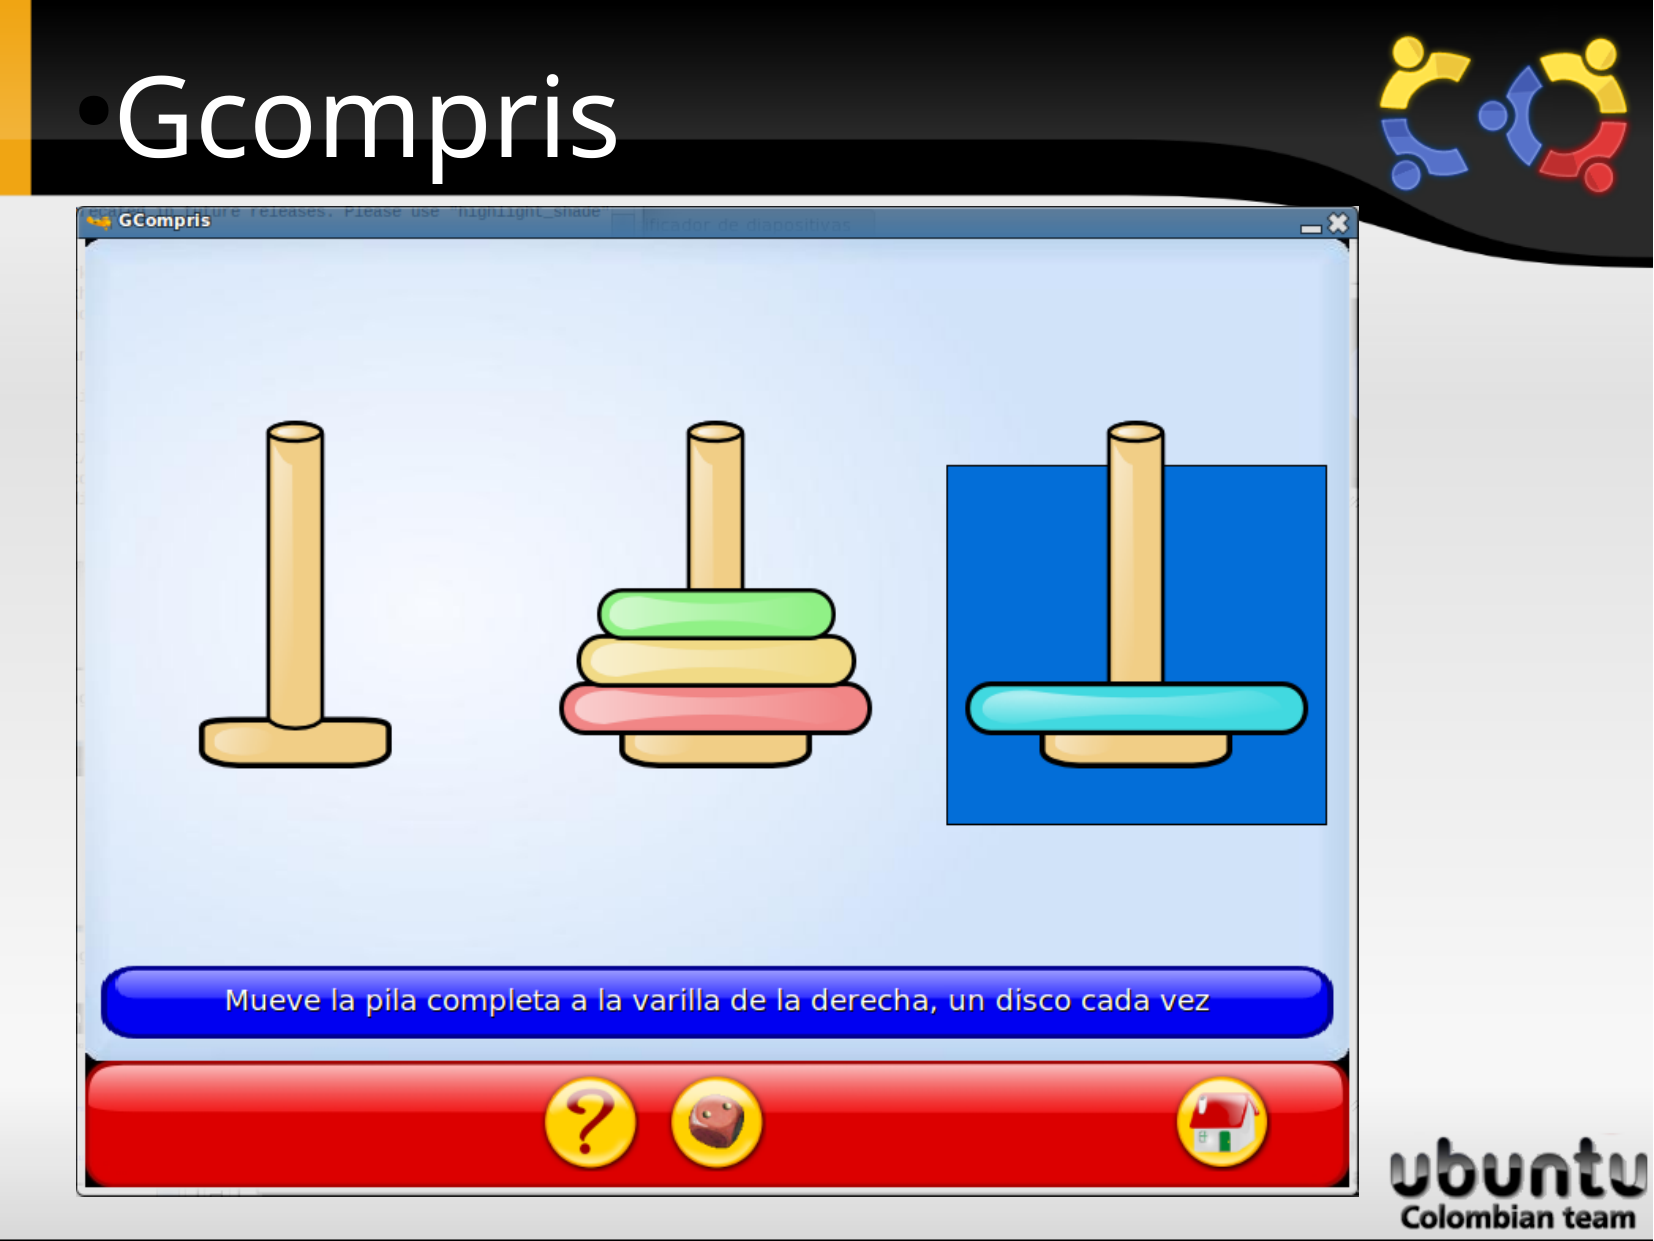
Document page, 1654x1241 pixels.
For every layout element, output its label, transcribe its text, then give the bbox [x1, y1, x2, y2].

text_box Gcompris [59, 29, 1447, 178]
picture [0, 0, 1653, 1241]
